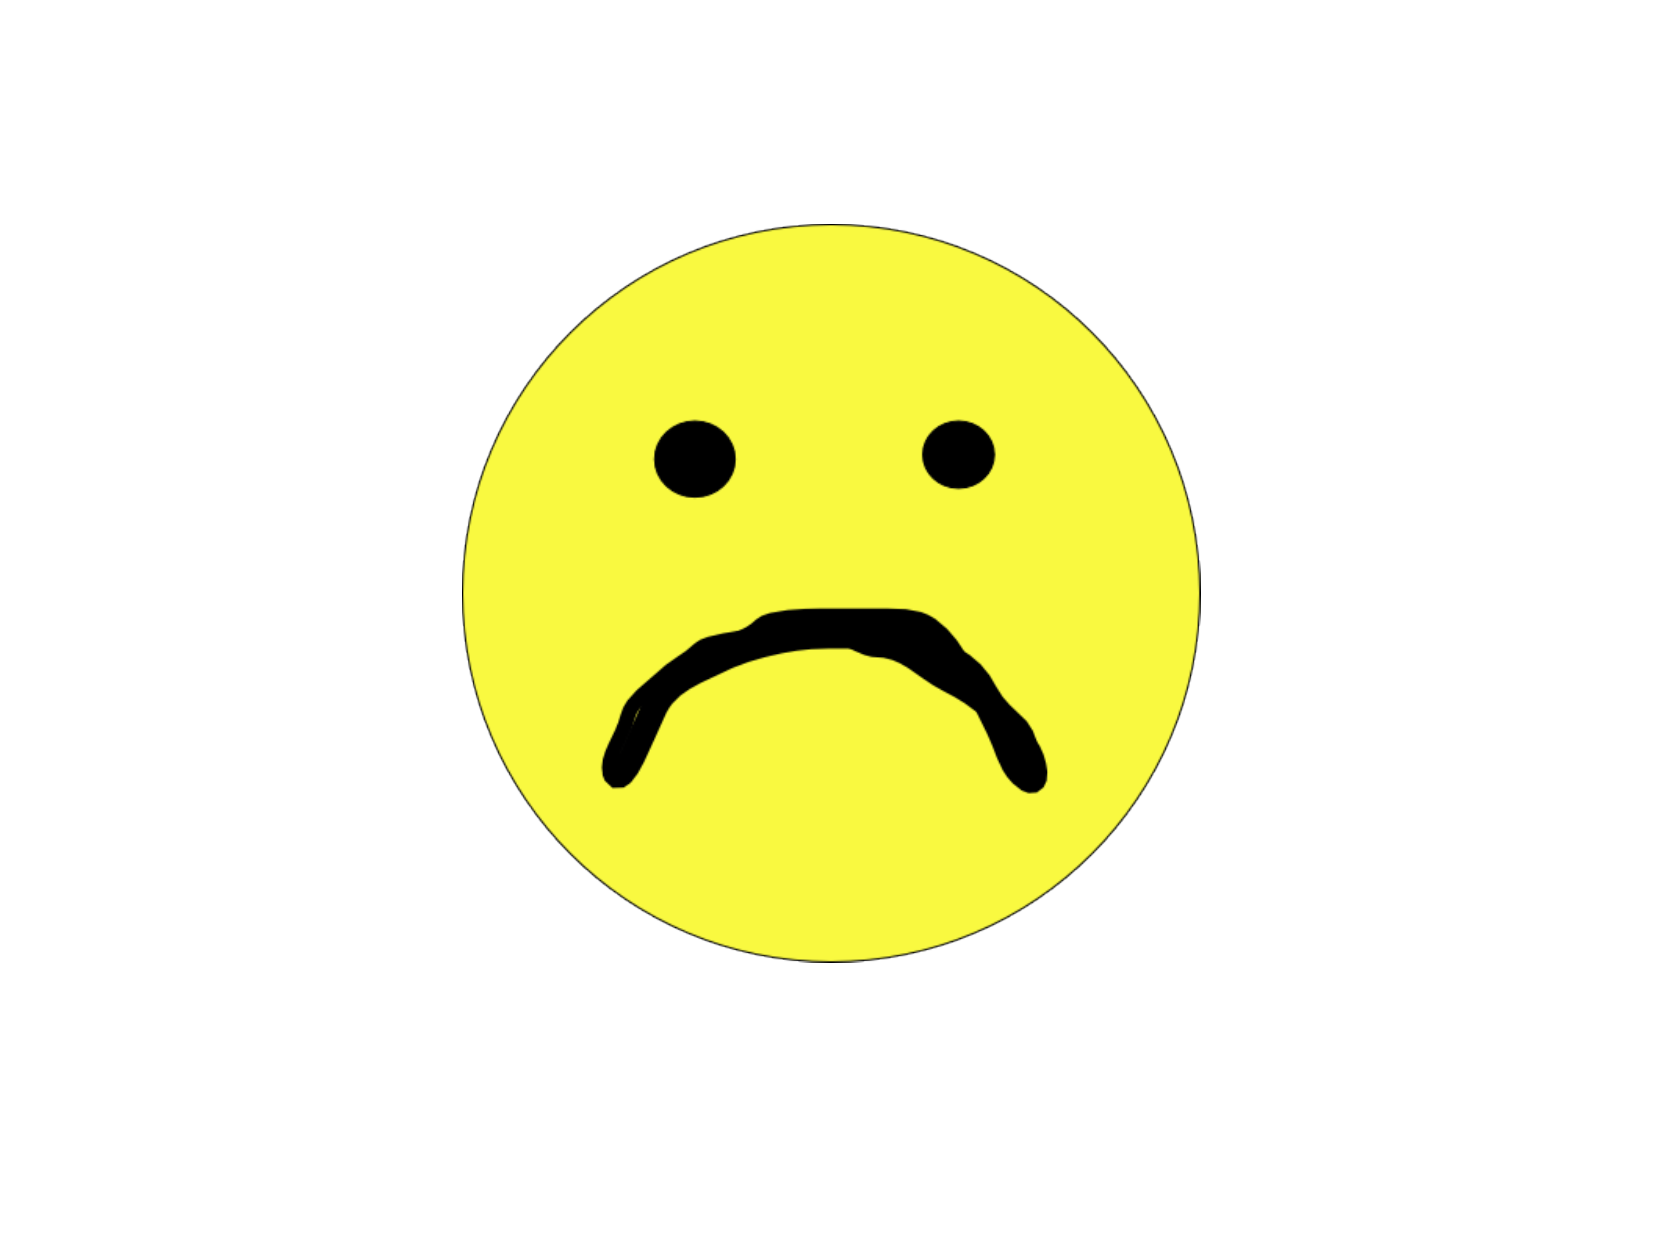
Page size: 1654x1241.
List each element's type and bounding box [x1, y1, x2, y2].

picture [462, 224, 1201, 963]
